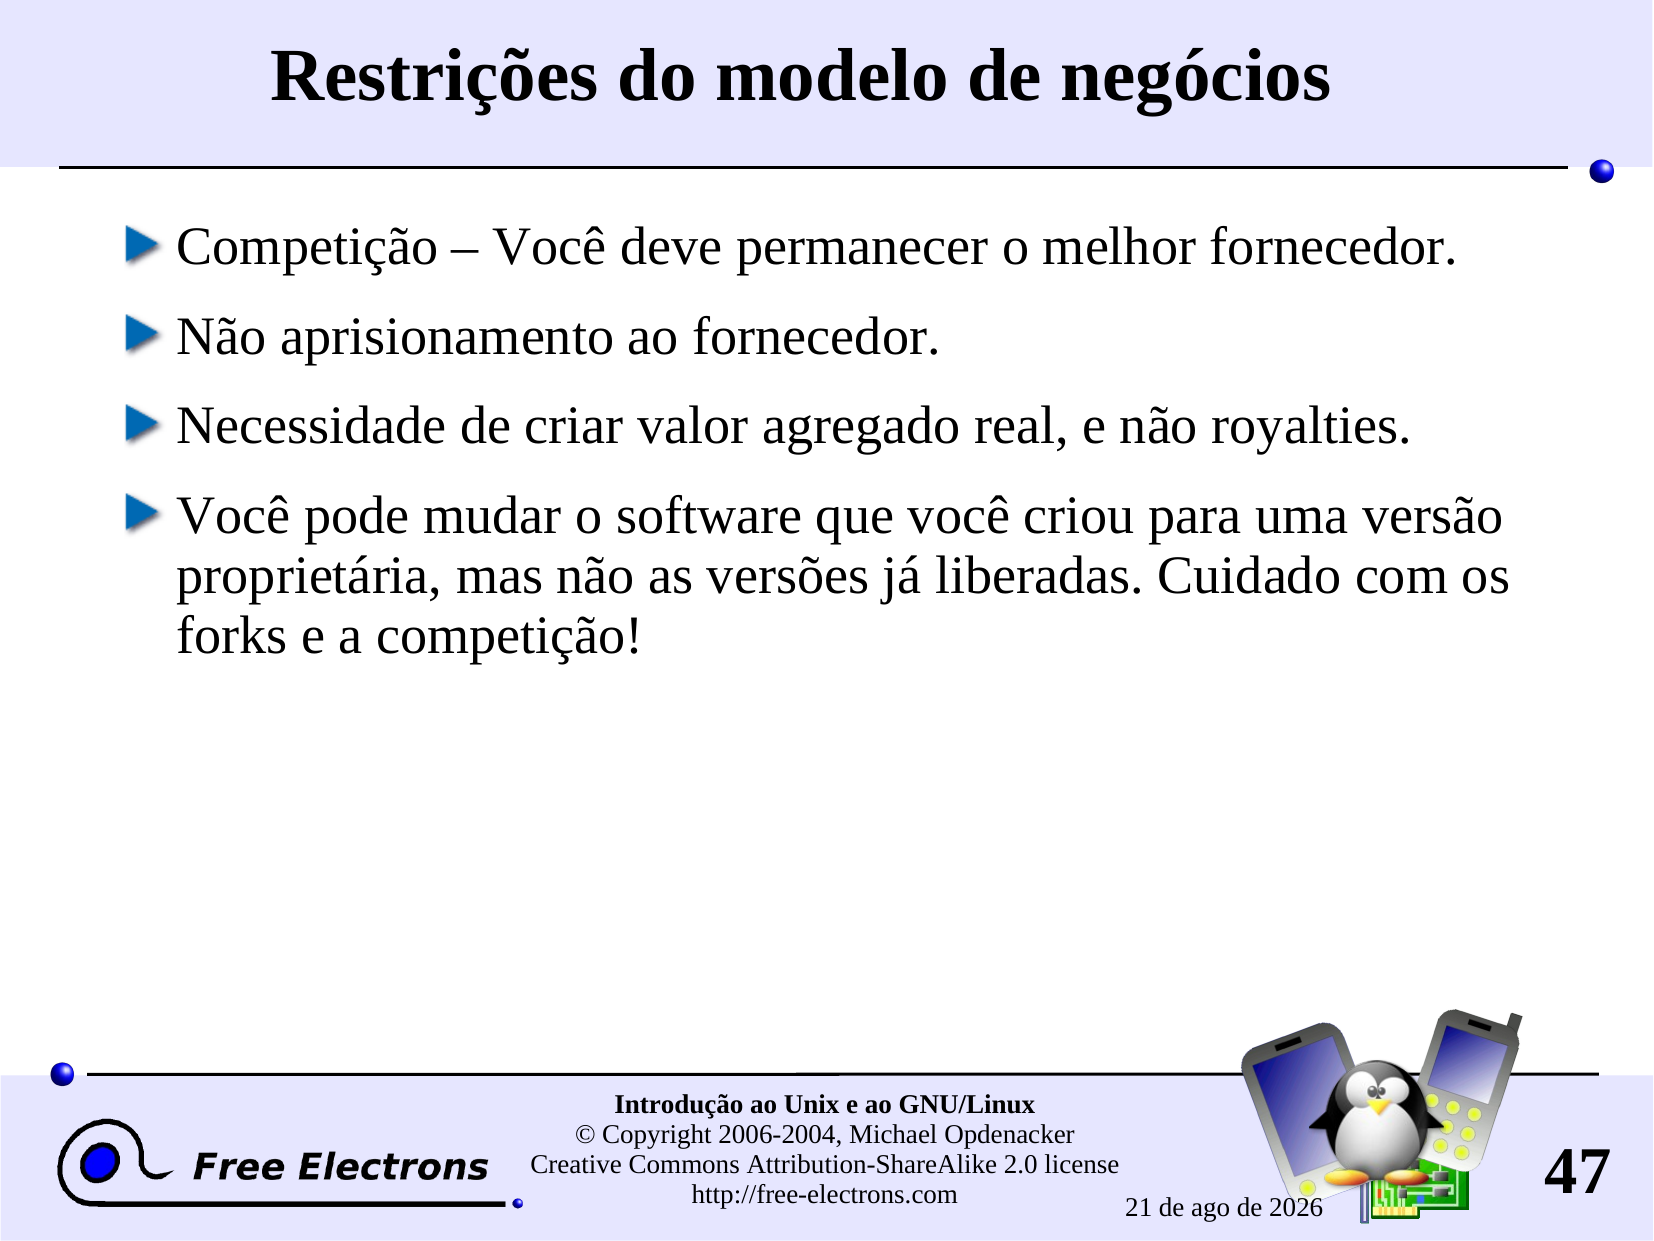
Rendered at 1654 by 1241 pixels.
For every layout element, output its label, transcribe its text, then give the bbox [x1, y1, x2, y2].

picture [50, 1108, 527, 1216]
title Restrições do modelo de negócios [56, 25, 1546, 124]
list Competição – Você deve permanecer o melhor fornecedor. Não aprisionamento ao fornecedor. Necessidade de criar valor agregado real, e não royalties. Você pode mudar o software que você criou para uma versão proprietária, mas não as versões já liberadas. Cuidado com os forks e a competição! [105, 216, 1518, 1067]
picture [1285, 1199, 1292, 1215]
picture [1231, 1008, 1537, 1241]
